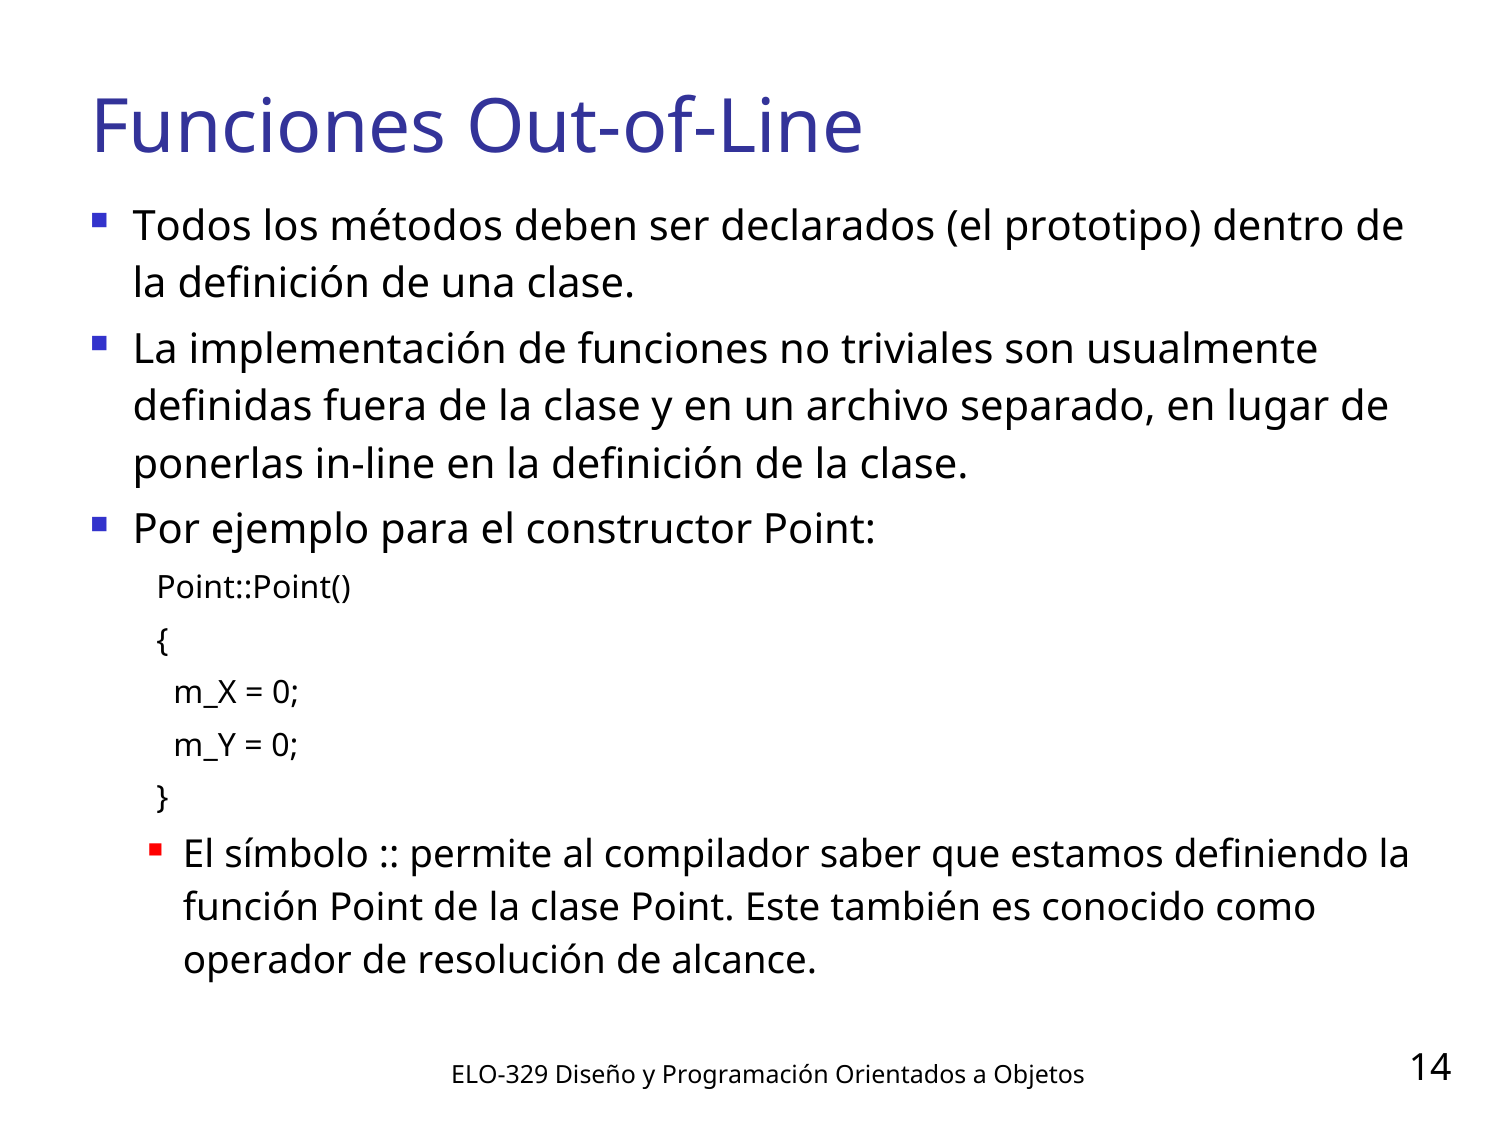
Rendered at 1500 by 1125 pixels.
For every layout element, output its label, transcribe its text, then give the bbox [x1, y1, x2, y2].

title Funciones Out-of-Line [75, 4, 1500, 183]
list Todos los métodos deben ser declarados (el prototipo) dentro de la definición de una clase. La implementación de funciones no triviales son usualmente definidas fuera de la clase y en un archivo separado, en lugar de ponerlas in-line en la definición de la clase. Por ejemplo para el constructor Point: Point::Point()‏ { m_X = 0; m_Y = 0; } El símbolo :: permite al compilador saber que estamos definiendo la función Point de la clase Point. Este también es conocido como operador de resolución de alcance. [75, 187, 1462, 993]
